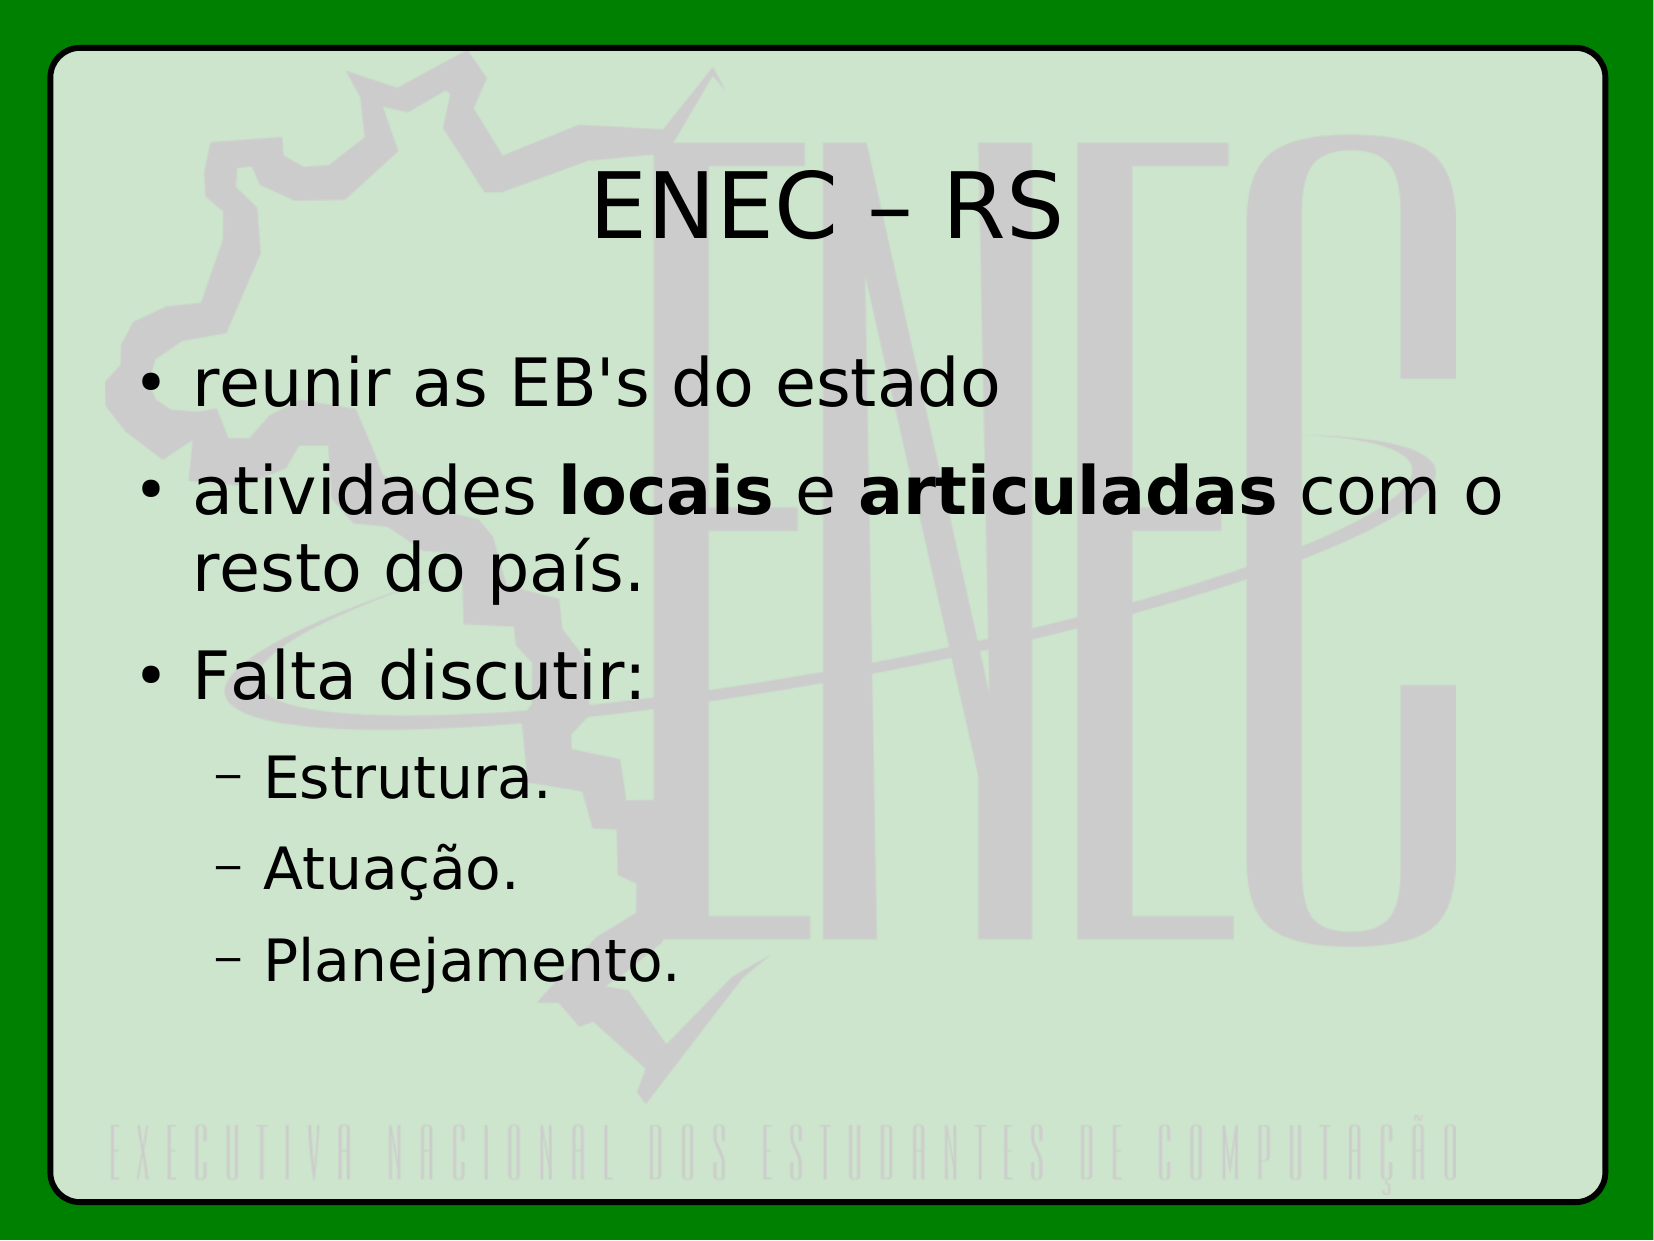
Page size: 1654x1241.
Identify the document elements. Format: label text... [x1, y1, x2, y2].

list reunir as EB's do estado atividades locais e articuladas com o resto do país. Falta discutir: Estrutura. Atuação. Planejamento. [121, 344, 1534, 1127]
title ENEC – RS [121, 102, 1534, 311]
